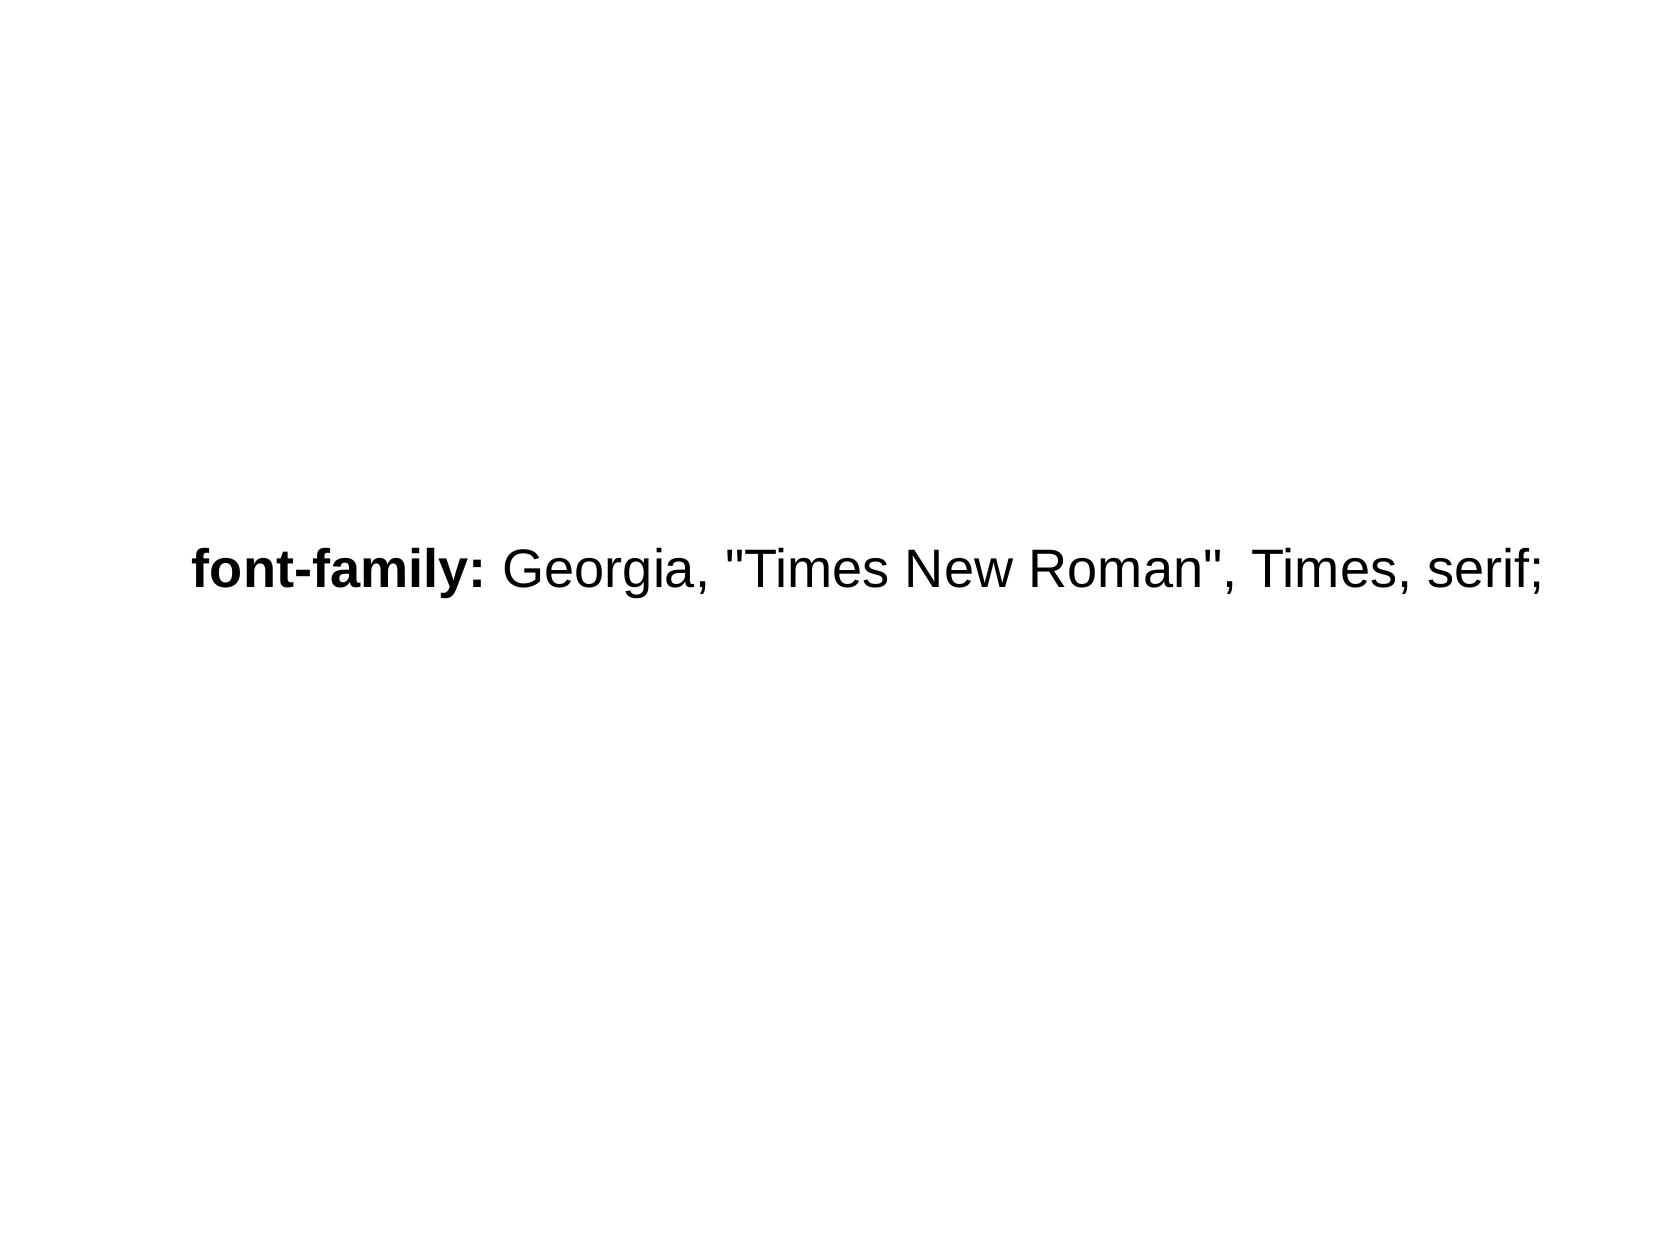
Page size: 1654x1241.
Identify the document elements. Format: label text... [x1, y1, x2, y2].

text_box font-family: Georgia, "Times New Roman", Times, serif; [177, 531, 1625, 698]
